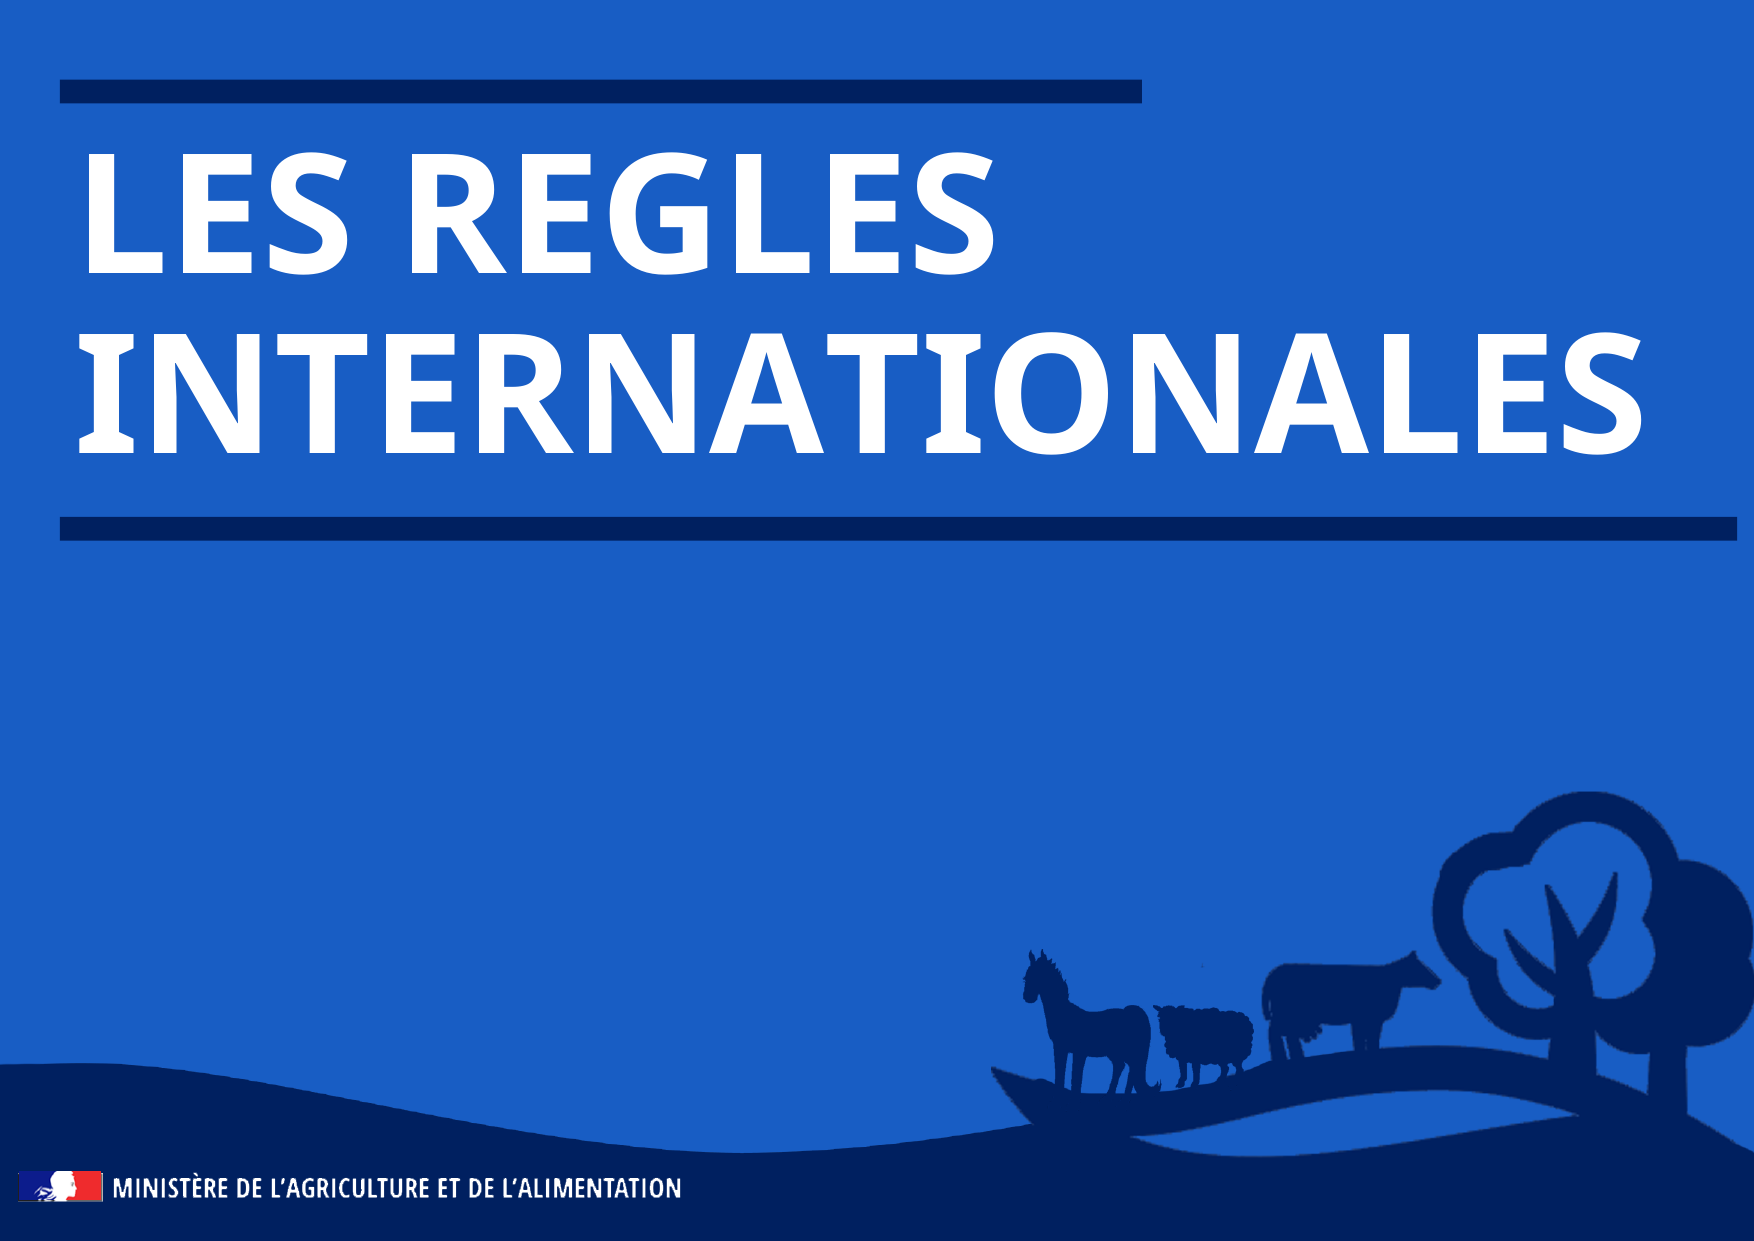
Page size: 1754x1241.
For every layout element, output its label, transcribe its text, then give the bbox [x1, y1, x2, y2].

picture [0, 0, 1754, 1241]
text_box LES REGLES INTERNATIONALES [59, 102, 1734, 517]
